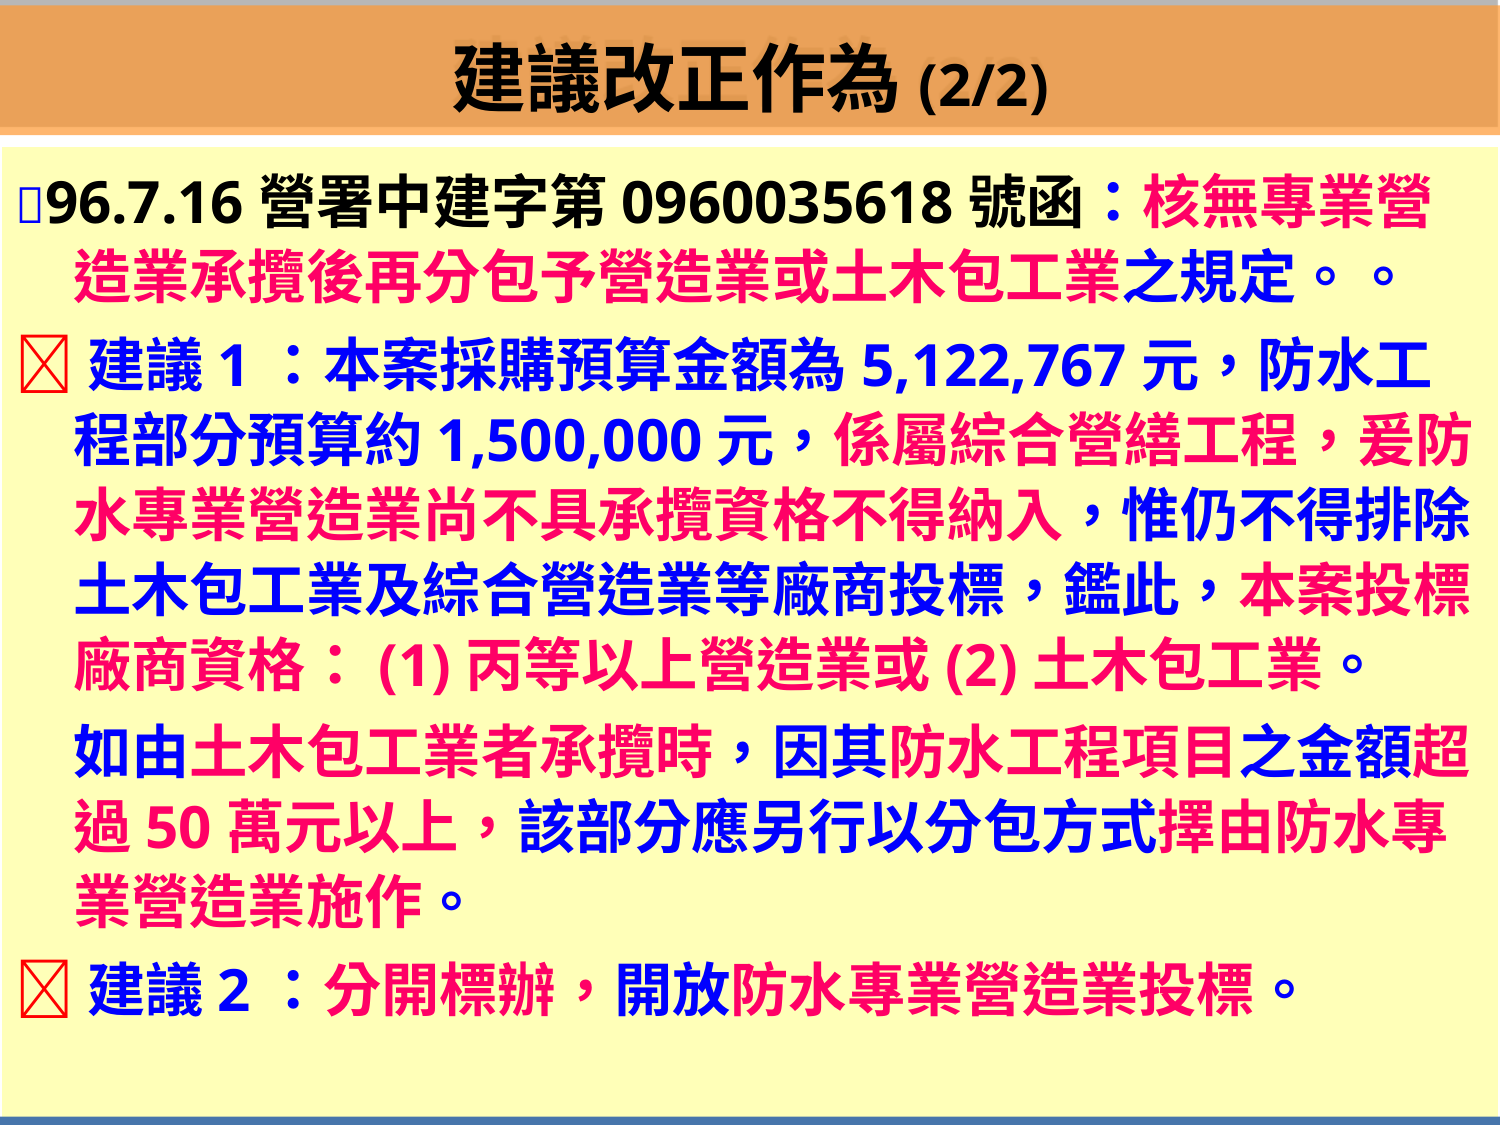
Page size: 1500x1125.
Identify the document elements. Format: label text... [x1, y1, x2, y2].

text_box [0, 1116, 1500, 1125]
text_box 建議改正作為(2/2) [0, 5, 1500, 136]
text_box 96.7.16營署中建字第0960035618號函：核無專業營造業承攬後再分包予營造業或土木包工業之規定。。 建議1：本案採購預算金額為5,122,767元，防水工程部分預算約1,500,000元，係屬綜合營繕工程，爰防水專業營造業尚不具承攬資格不得納入，惟仍不得排除土木包工業及綜合營造業等廠商投標，鑑此，本案投標廠商資格：(1)丙等以上營造業或(2)土木包工業。 如由土木包工業者承攬時，因其防水工程項目之金額超過50萬元以上，該部分應另行以分包方式擇由防水專業營造業施作。 建議2：分開標辦，開放防水專業營造業投標。 [0, 145, 1500, 1116]
